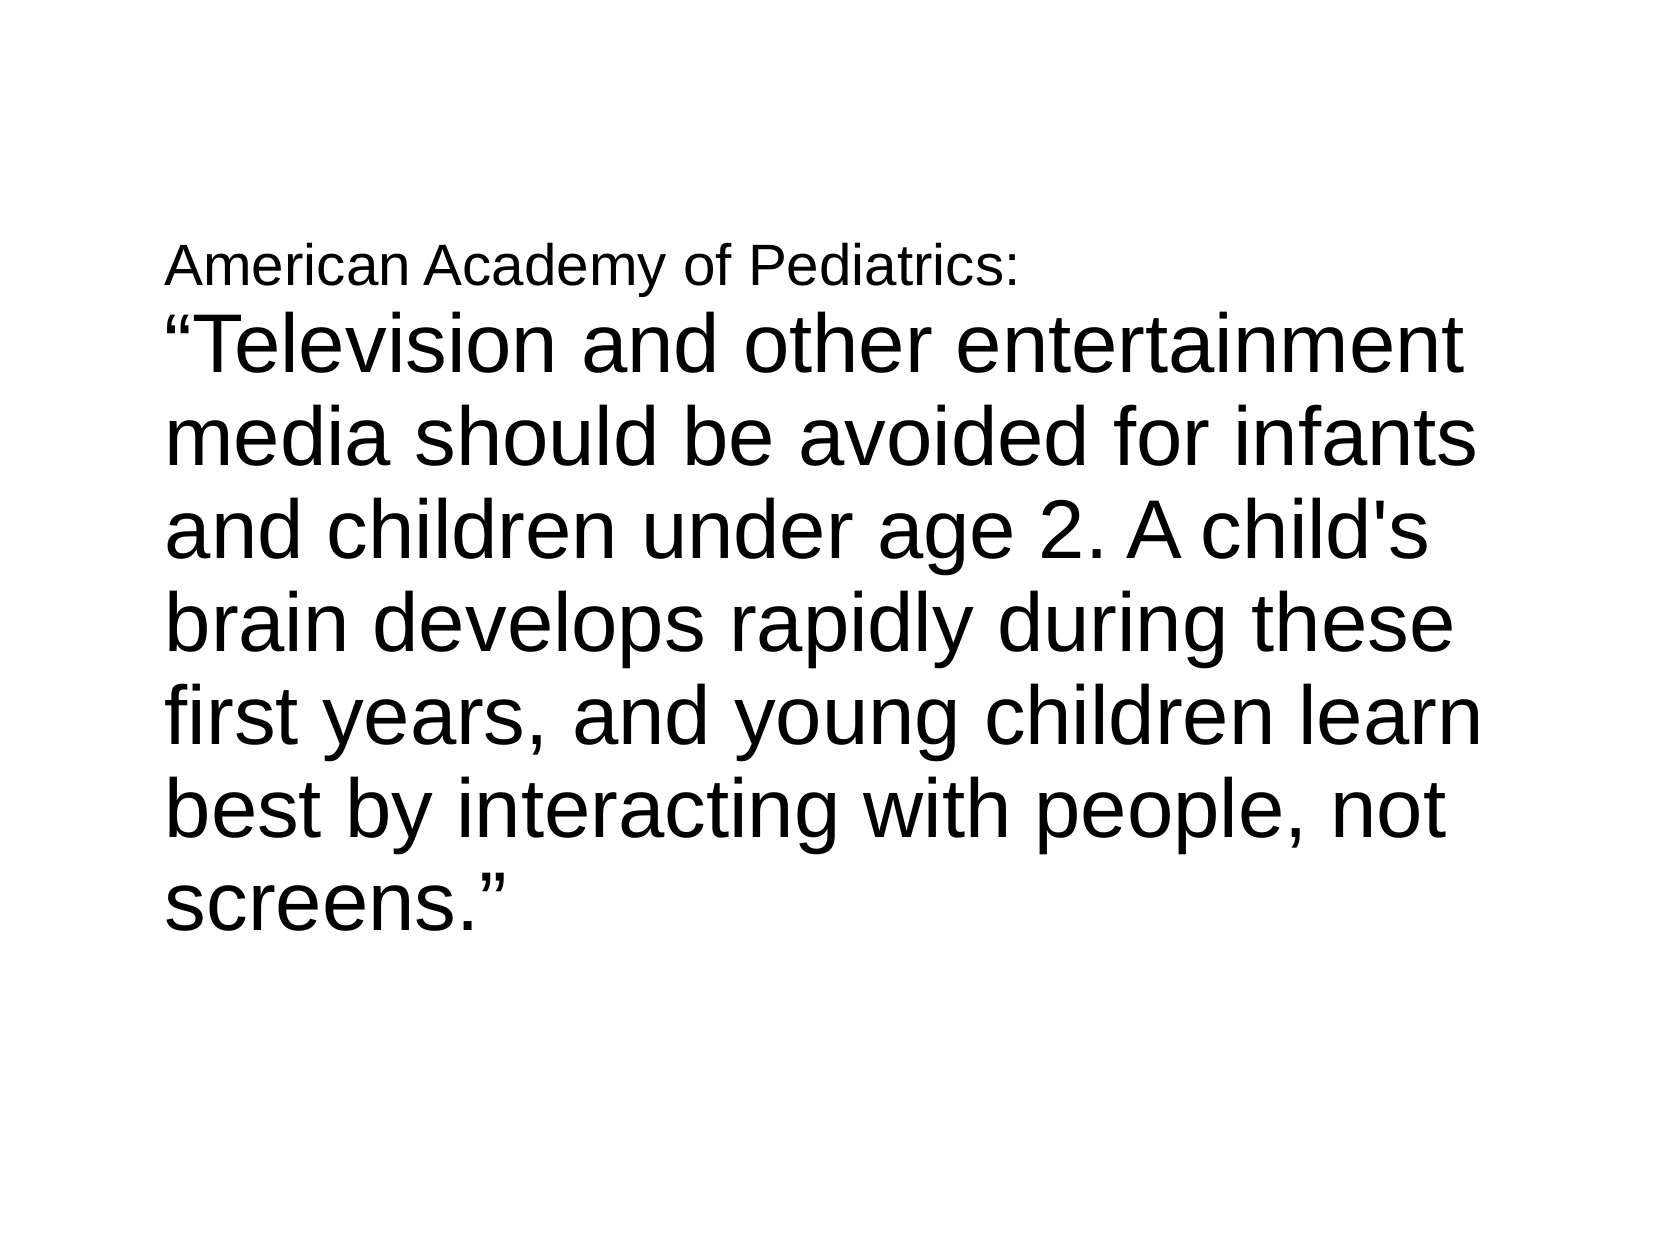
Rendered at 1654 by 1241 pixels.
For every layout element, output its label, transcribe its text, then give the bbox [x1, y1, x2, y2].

text_box American Academy of Pediatrics: “Television and other entertainment media should be avoided for infants and children under age 2. A child's brain develops rapidly during these first years, and young children learn best by interacting with people, not screens.” [150, 225, 1501, 976]
